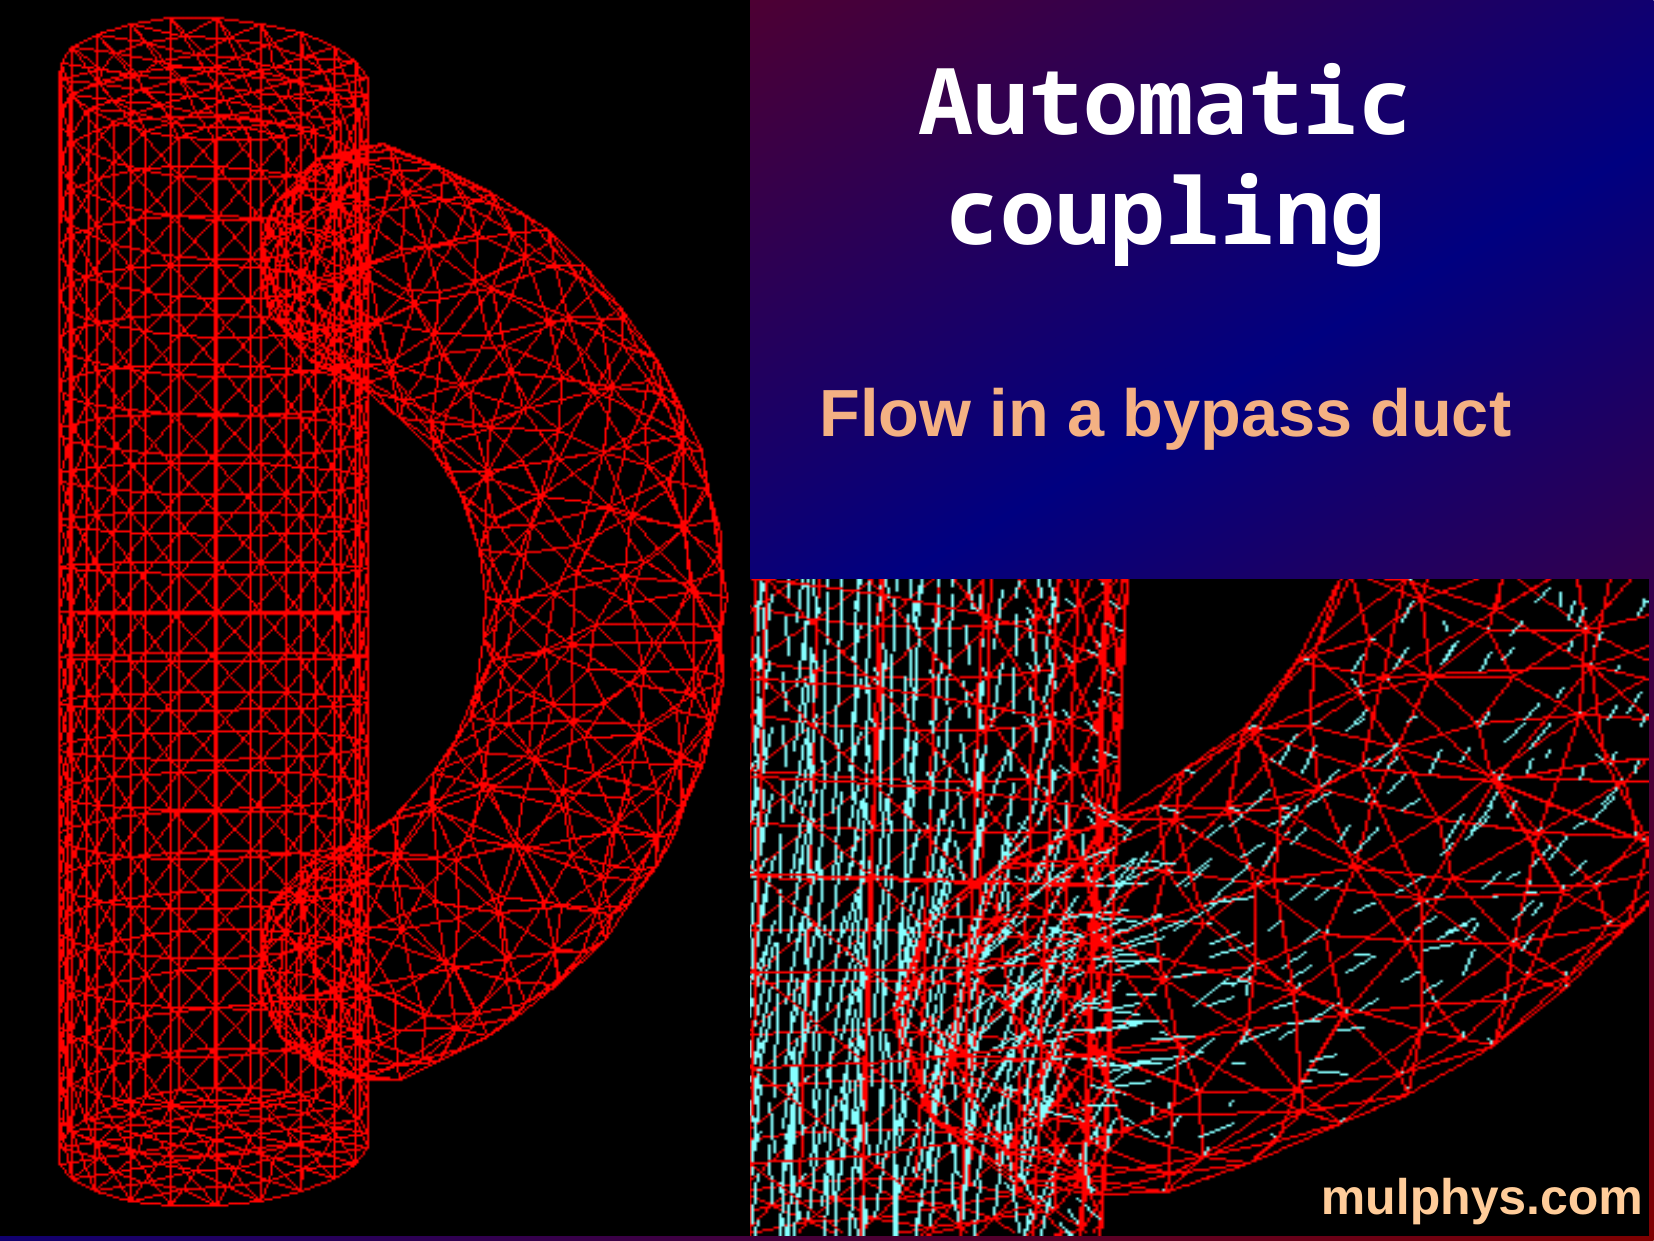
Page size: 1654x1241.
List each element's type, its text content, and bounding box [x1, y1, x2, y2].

text_box mulphys.com [1320, 1164, 1644, 1225]
title Automatic coupling [838, 43, 1494, 264]
text_box Flow in a bypass duct [819, 369, 1538, 450]
picture [0, 0, 1649, 1236]
